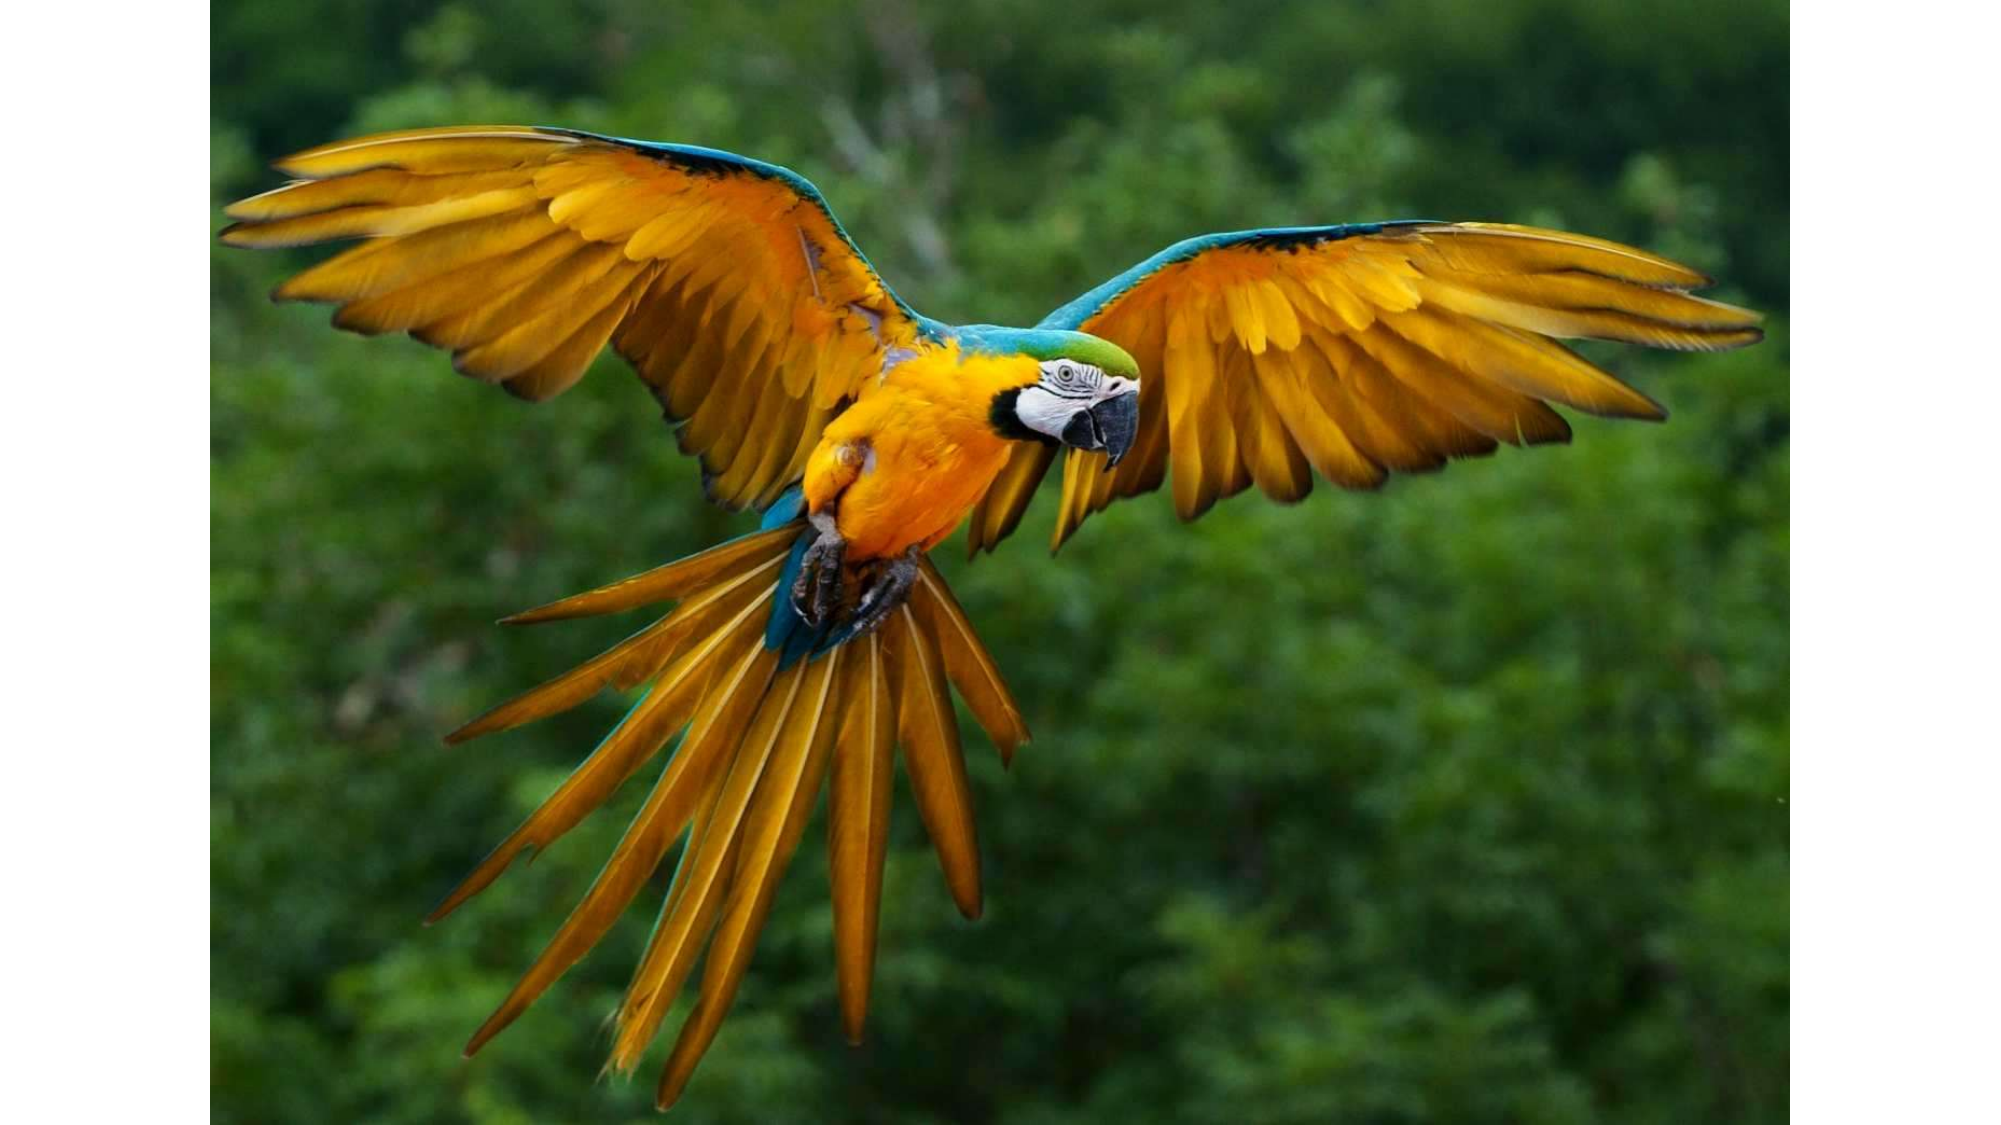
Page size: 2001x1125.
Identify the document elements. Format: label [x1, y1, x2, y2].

picture [210, 0, 1790, 1125]
